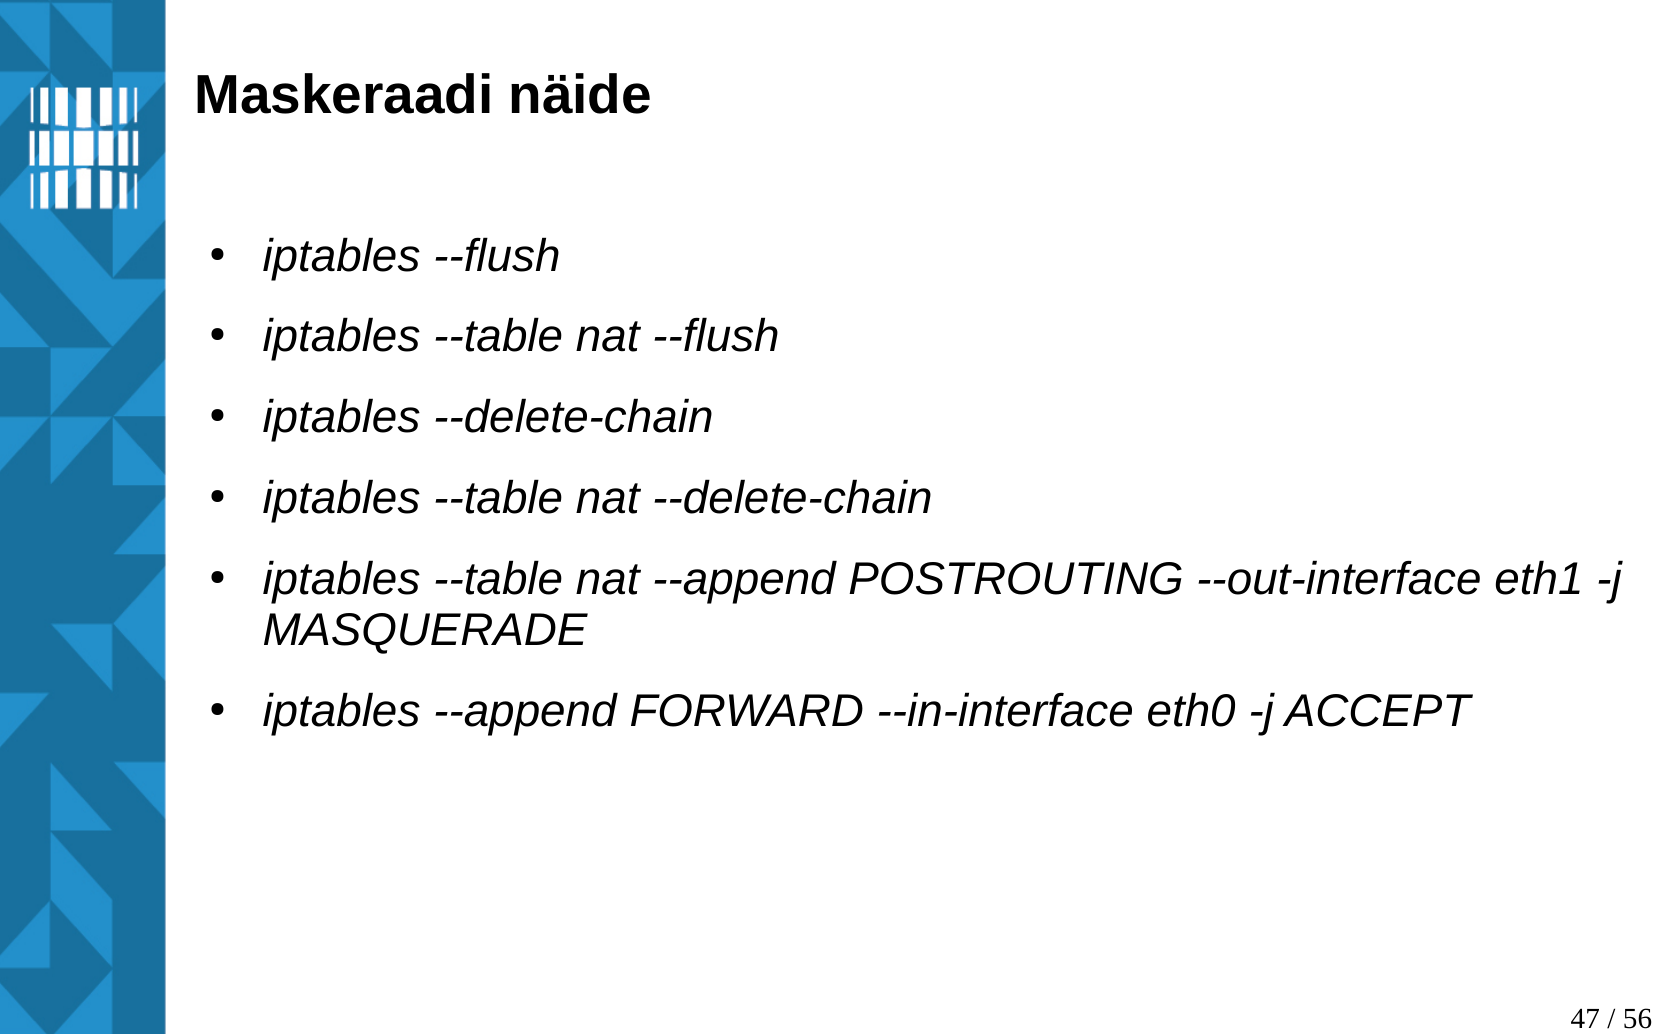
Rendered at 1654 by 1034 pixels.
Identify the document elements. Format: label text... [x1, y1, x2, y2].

list iptables --flush iptables --table nat --flush iptables --delete-chain iptables --table nat --delete-chain iptables --table nat --append POSTROUTING --out-interface eth1 -j MASQUERADE iptables --append FORWARD --in-interface eth0 -j ACCEPT [191, 229, 1625, 886]
title Maskeraadi näide [194, 41, 1412, 148]
